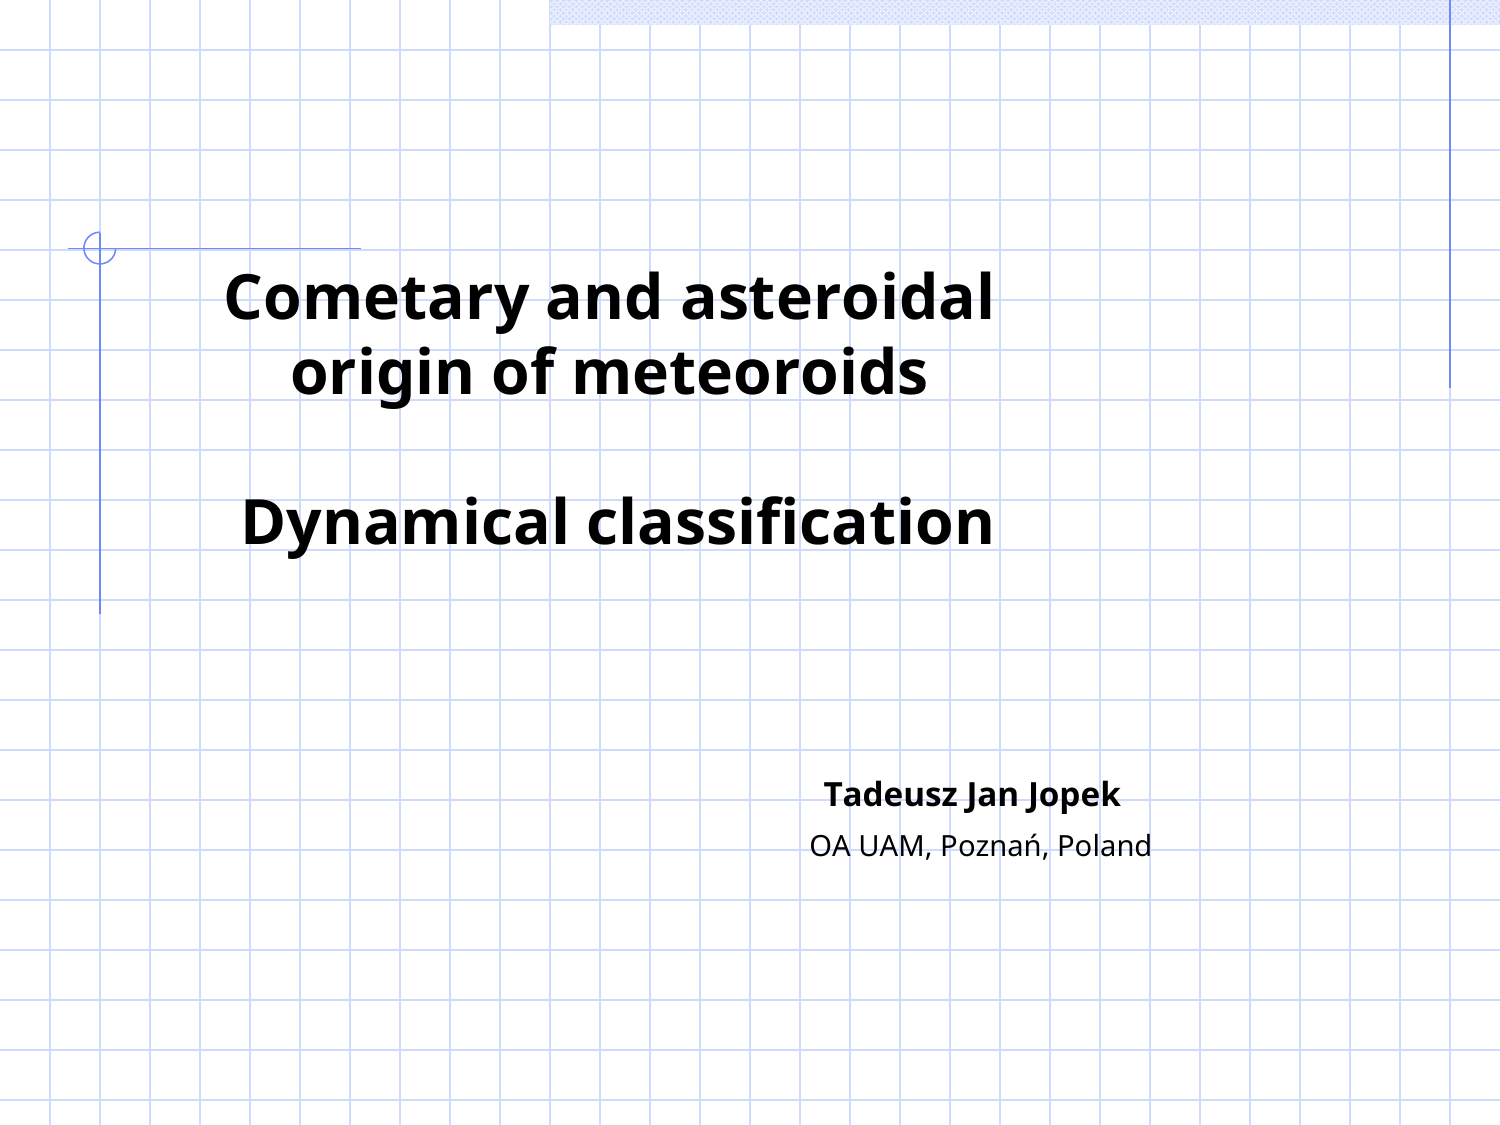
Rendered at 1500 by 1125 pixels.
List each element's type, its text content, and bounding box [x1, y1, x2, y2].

picture [1451, 0, 1500, 25]
text_box Cometary and asteroidal origin of meteoroids Dynamical classification [122, 249, 1098, 615]
text_box Tadeusz Jan Jopek OA UAM, Poznań, Poland [744, 761, 1218, 871]
picture [549, 0, 1449, 25]
